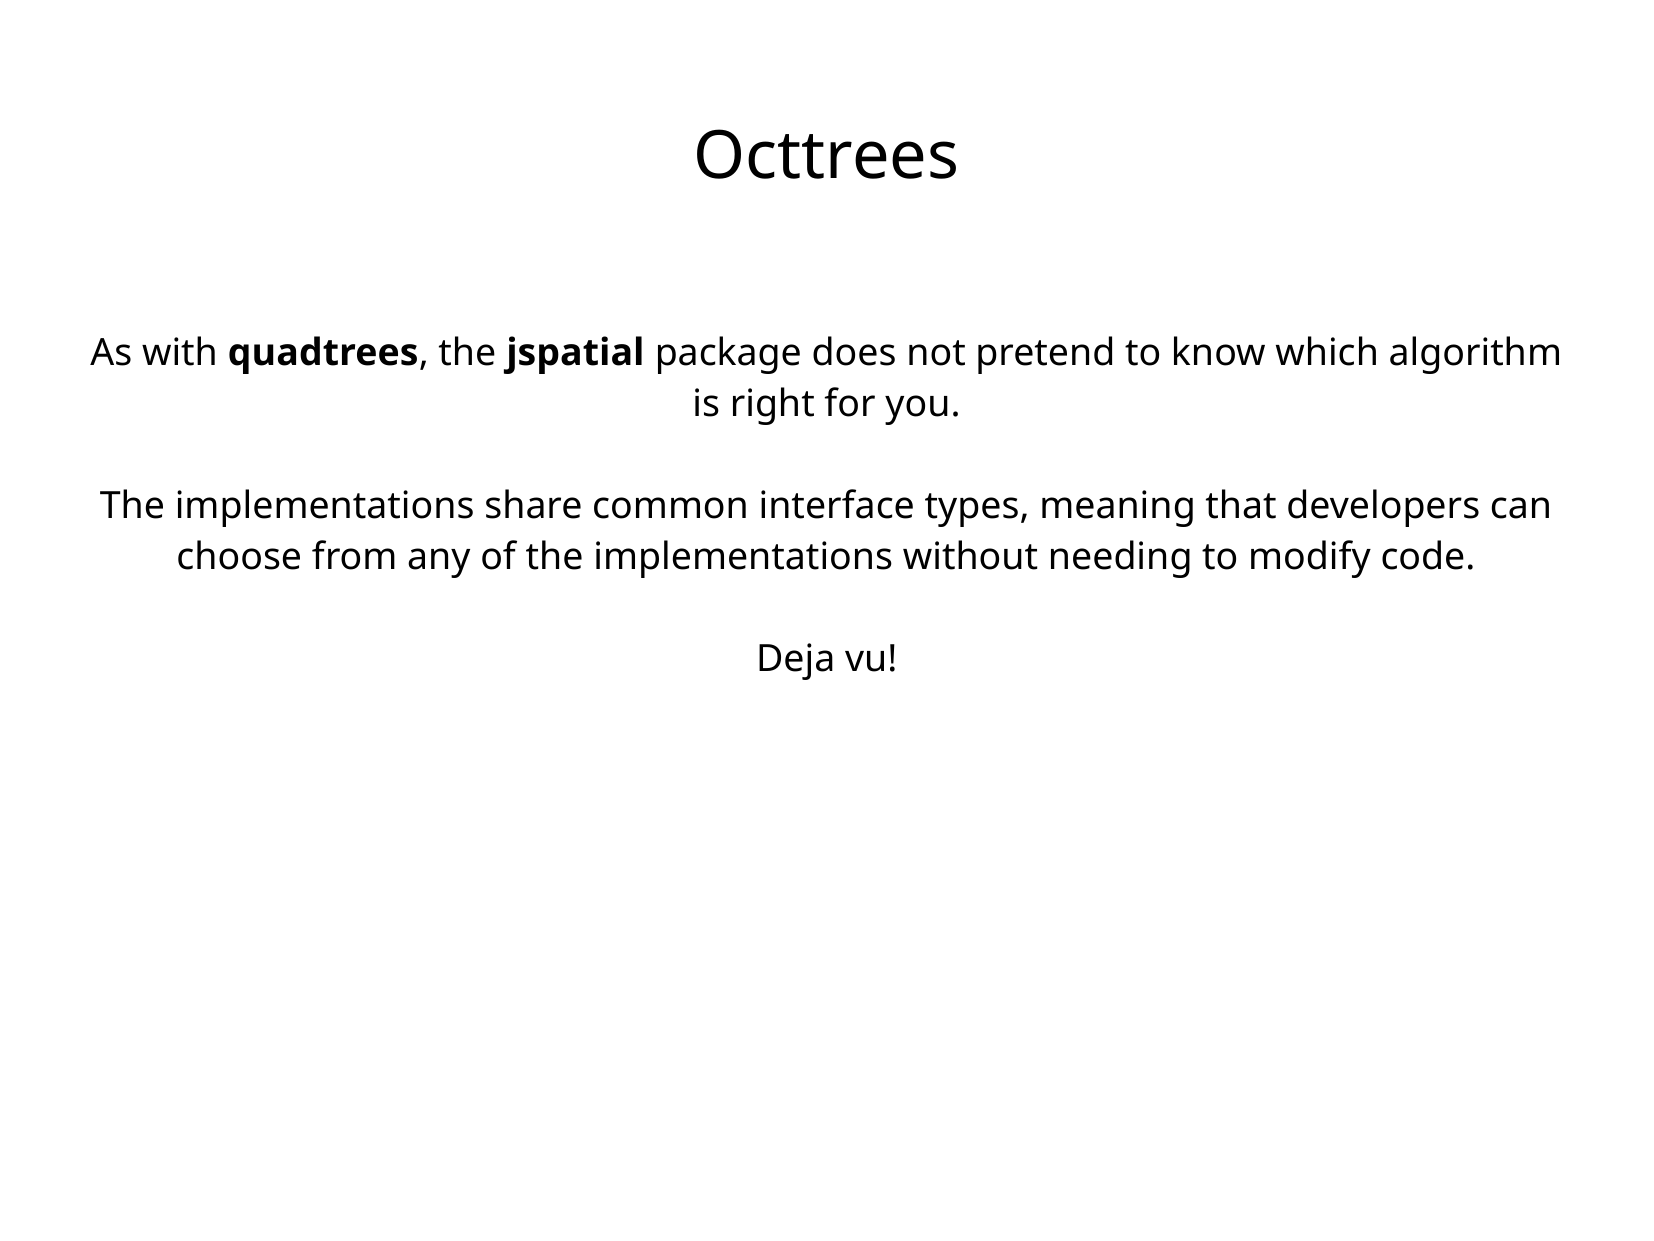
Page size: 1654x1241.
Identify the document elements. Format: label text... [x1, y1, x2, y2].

subtitle As with quadtrees, the jspatial package does not pretend to know which algorithm is right for you. The implementations share common interface types, meaning that developers can choose from any of the implementations without needing to modify code. Deja vu! [82, 49, 1571, 1010]
